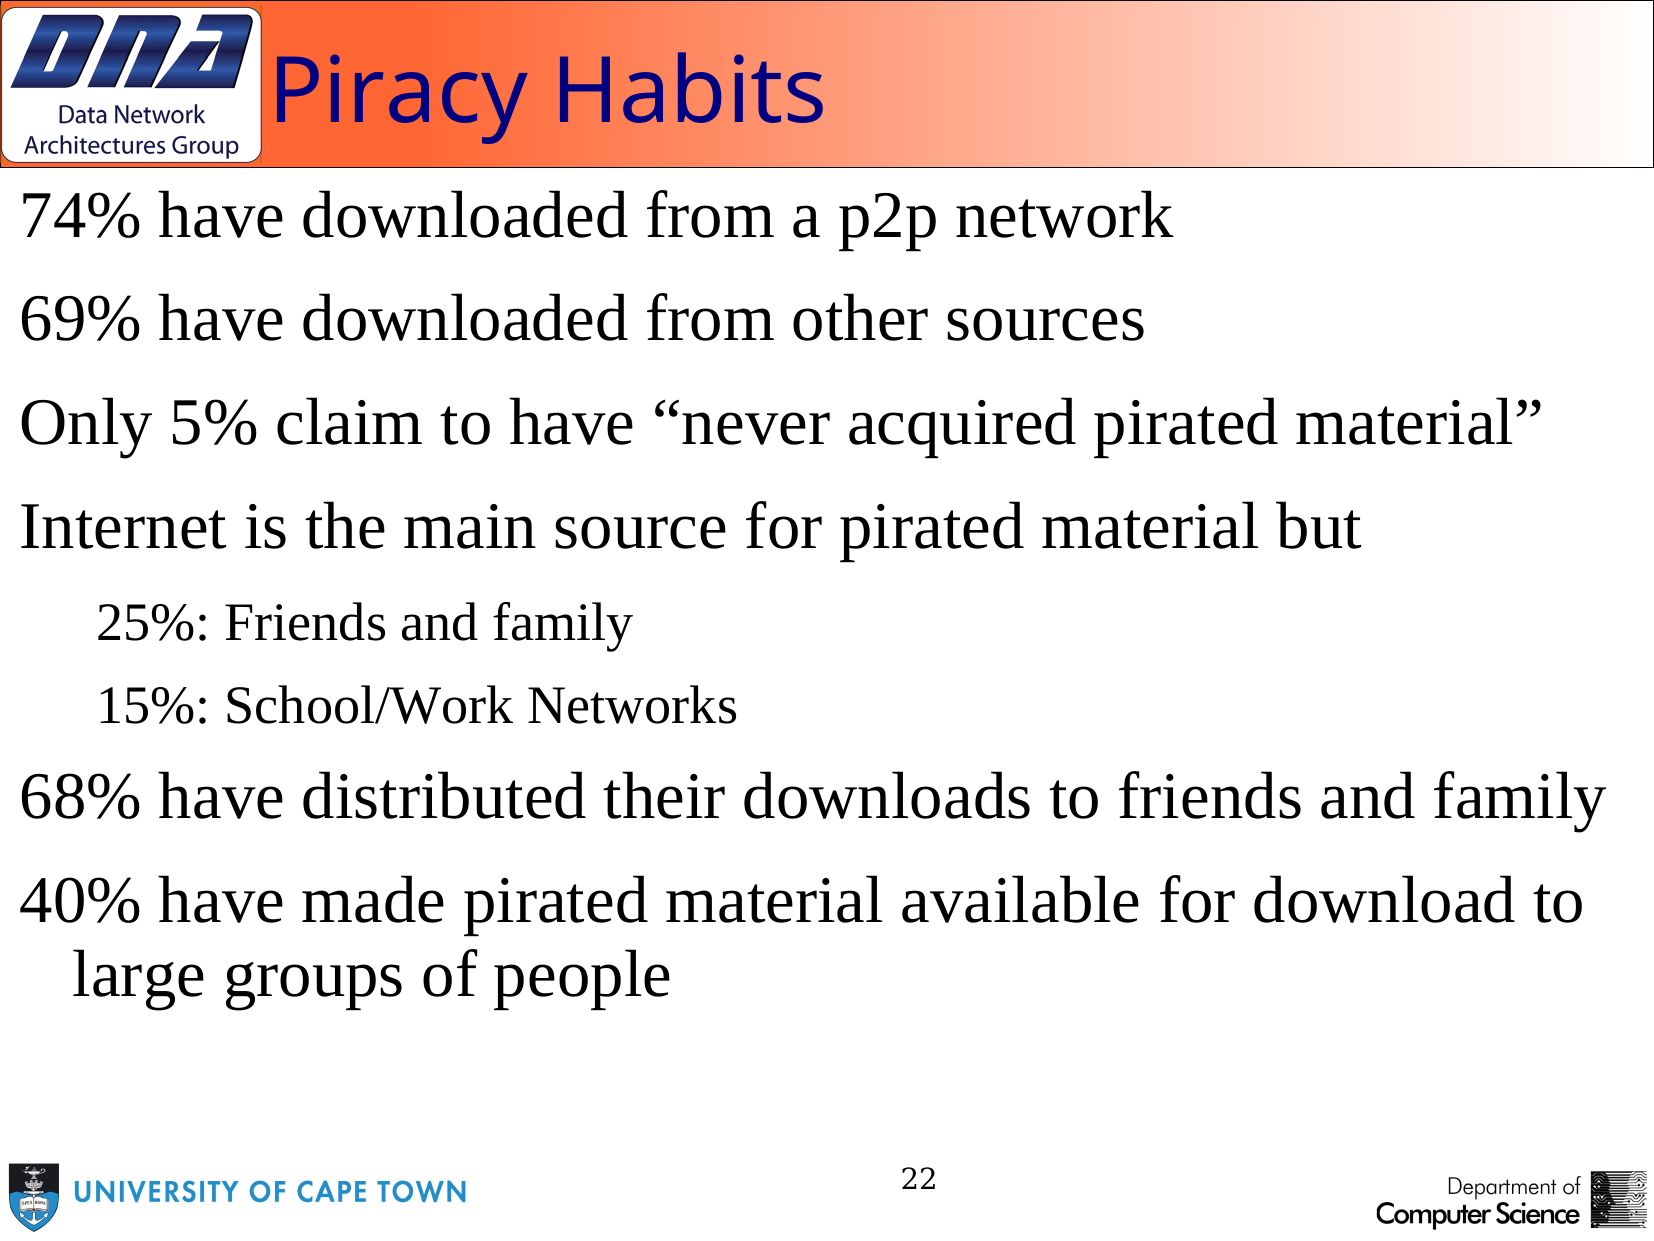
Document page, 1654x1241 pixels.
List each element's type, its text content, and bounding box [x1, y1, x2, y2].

list 74% have downloaded from a p2p network 69% have downloaded from other sources Only 5% claim to have “never acquired pirated material” Internet is the main source for pirated material but 25%: Friends and family 15%: School/Work Networks 68% have distributed their downloads to friends and family 40% have made pirated material available for download to large groups of people [2, 177, 1654, 1150]
picture [1368, 1159, 1654, 1235]
picture [0, 5, 262, 163]
title Piracy Habits [268, 11, 1654, 163]
picture [5, 1159, 479, 1235]
